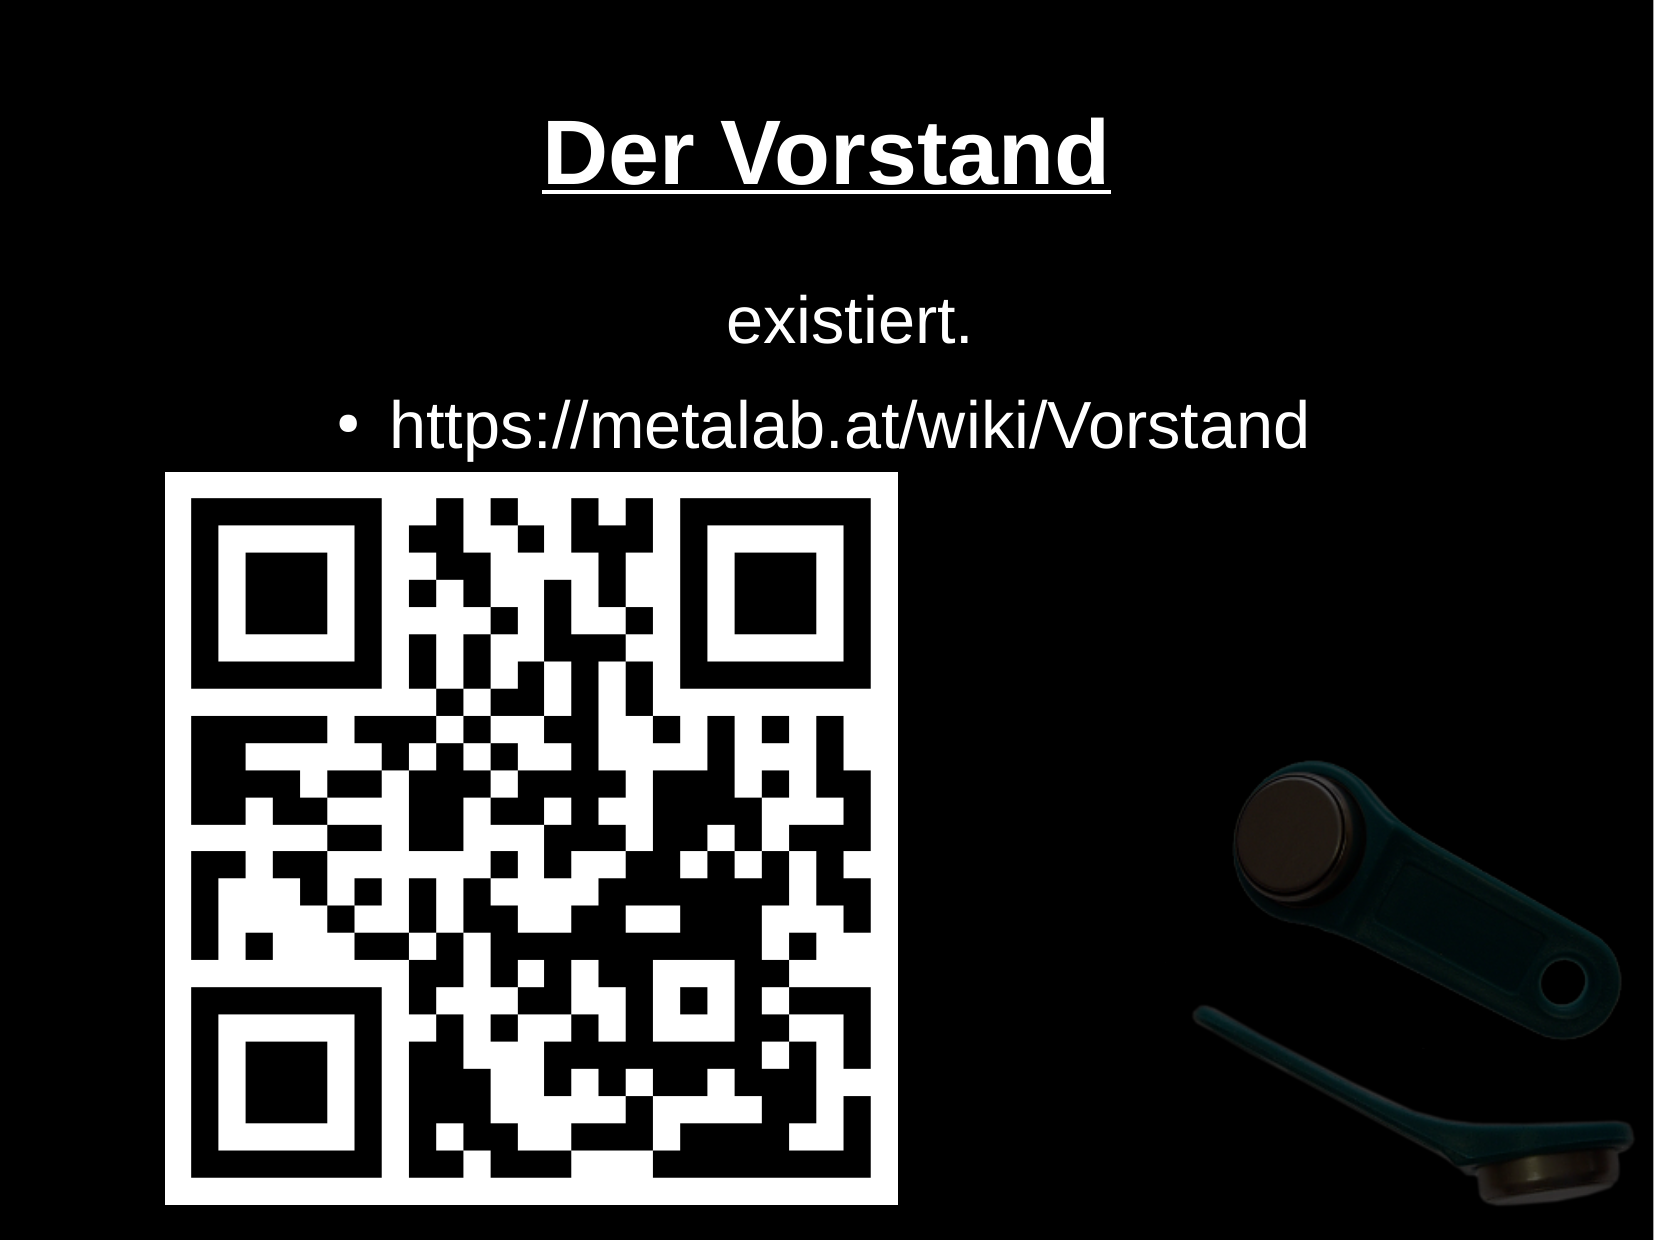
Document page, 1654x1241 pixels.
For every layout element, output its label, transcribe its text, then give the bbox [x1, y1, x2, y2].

picture [1150, 732, 1654, 1236]
title Der Vorstand [82, 49, 1571, 257]
picture [165, 472, 898, 1205]
list existiert. https://metalab.at/wiki/Vorstand [70, 283, 1560, 1003]
